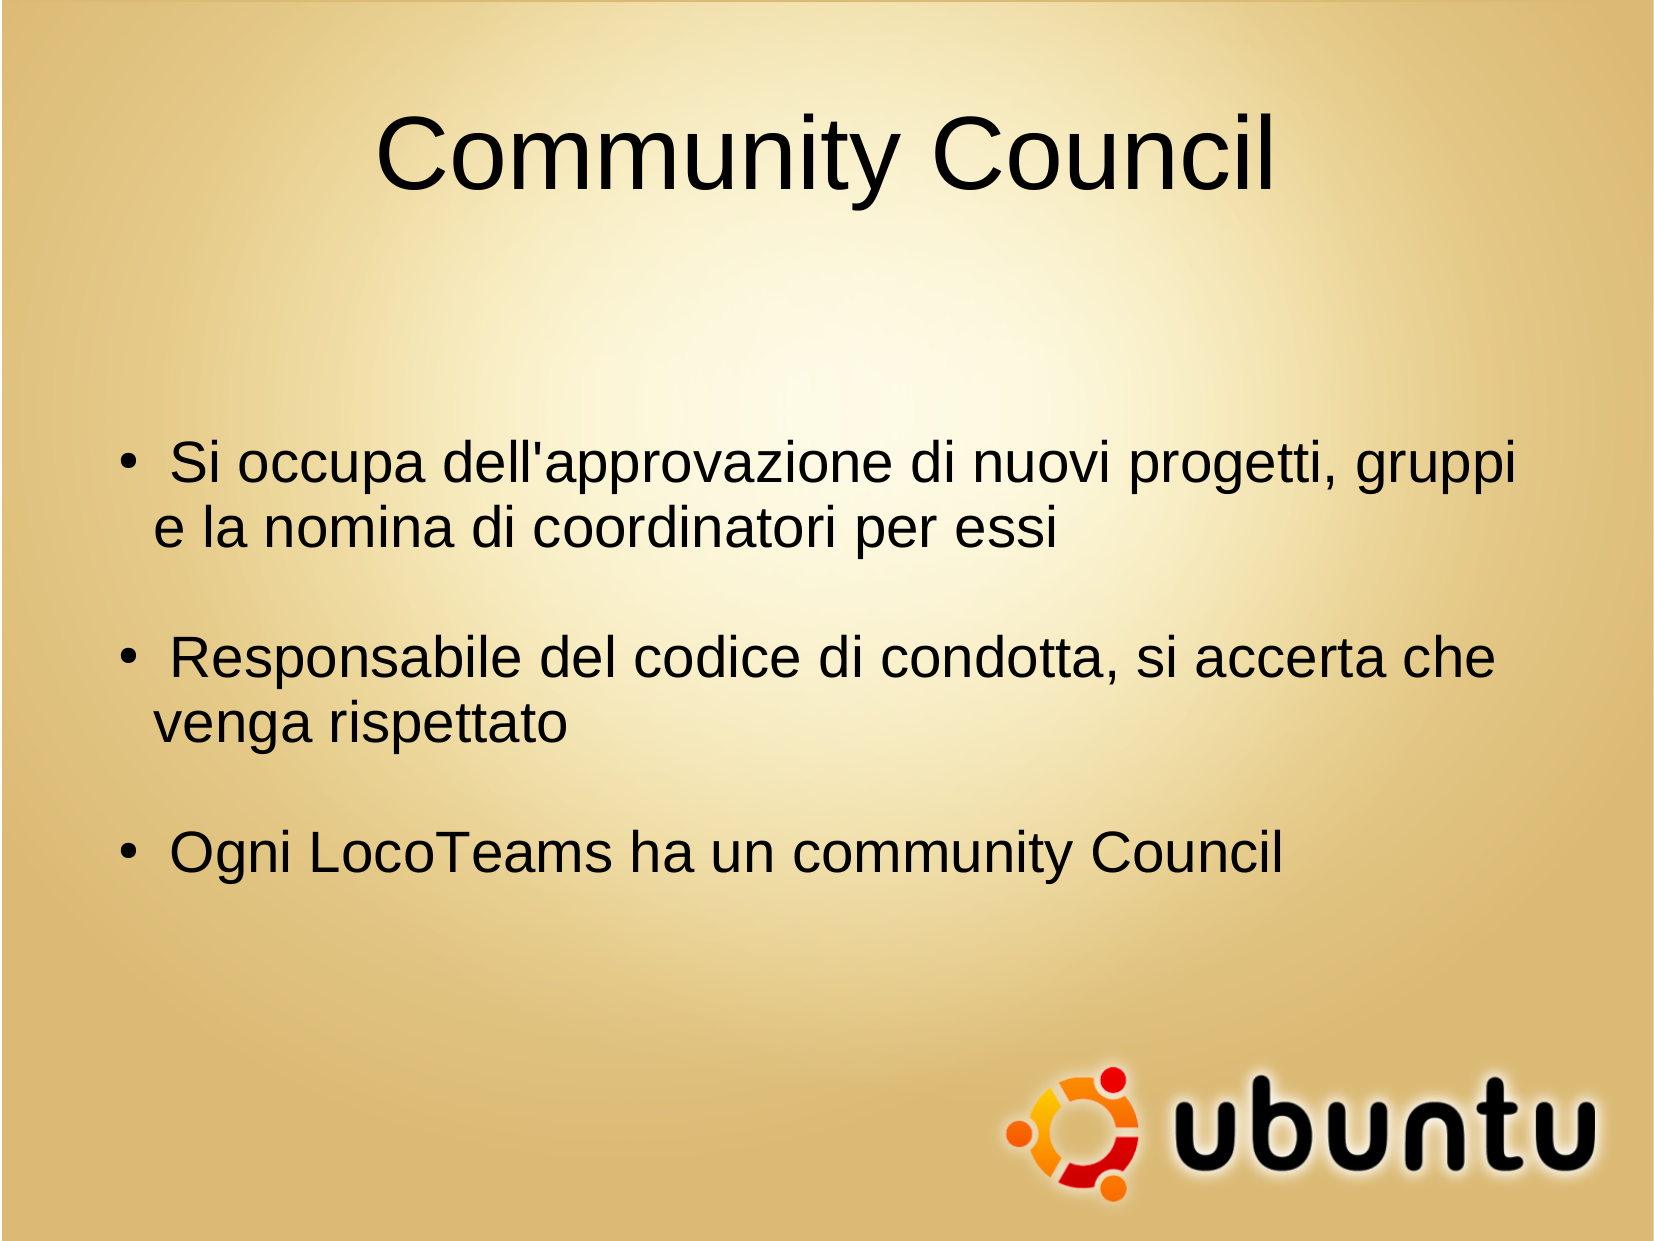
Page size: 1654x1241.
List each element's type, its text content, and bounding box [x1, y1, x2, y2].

picture [2, 0, 1654, 1241]
title Community Council [82, 49, 1571, 257]
subtitle Si occupa dell'approvazione di nuovi progetti, gruppi e la nomina di coordinatori per essi Responsabile del codice di condotta, si accerta che venga rispettato Ogni LocoTeams ha un community Council [82, 354, 1565, 962]
